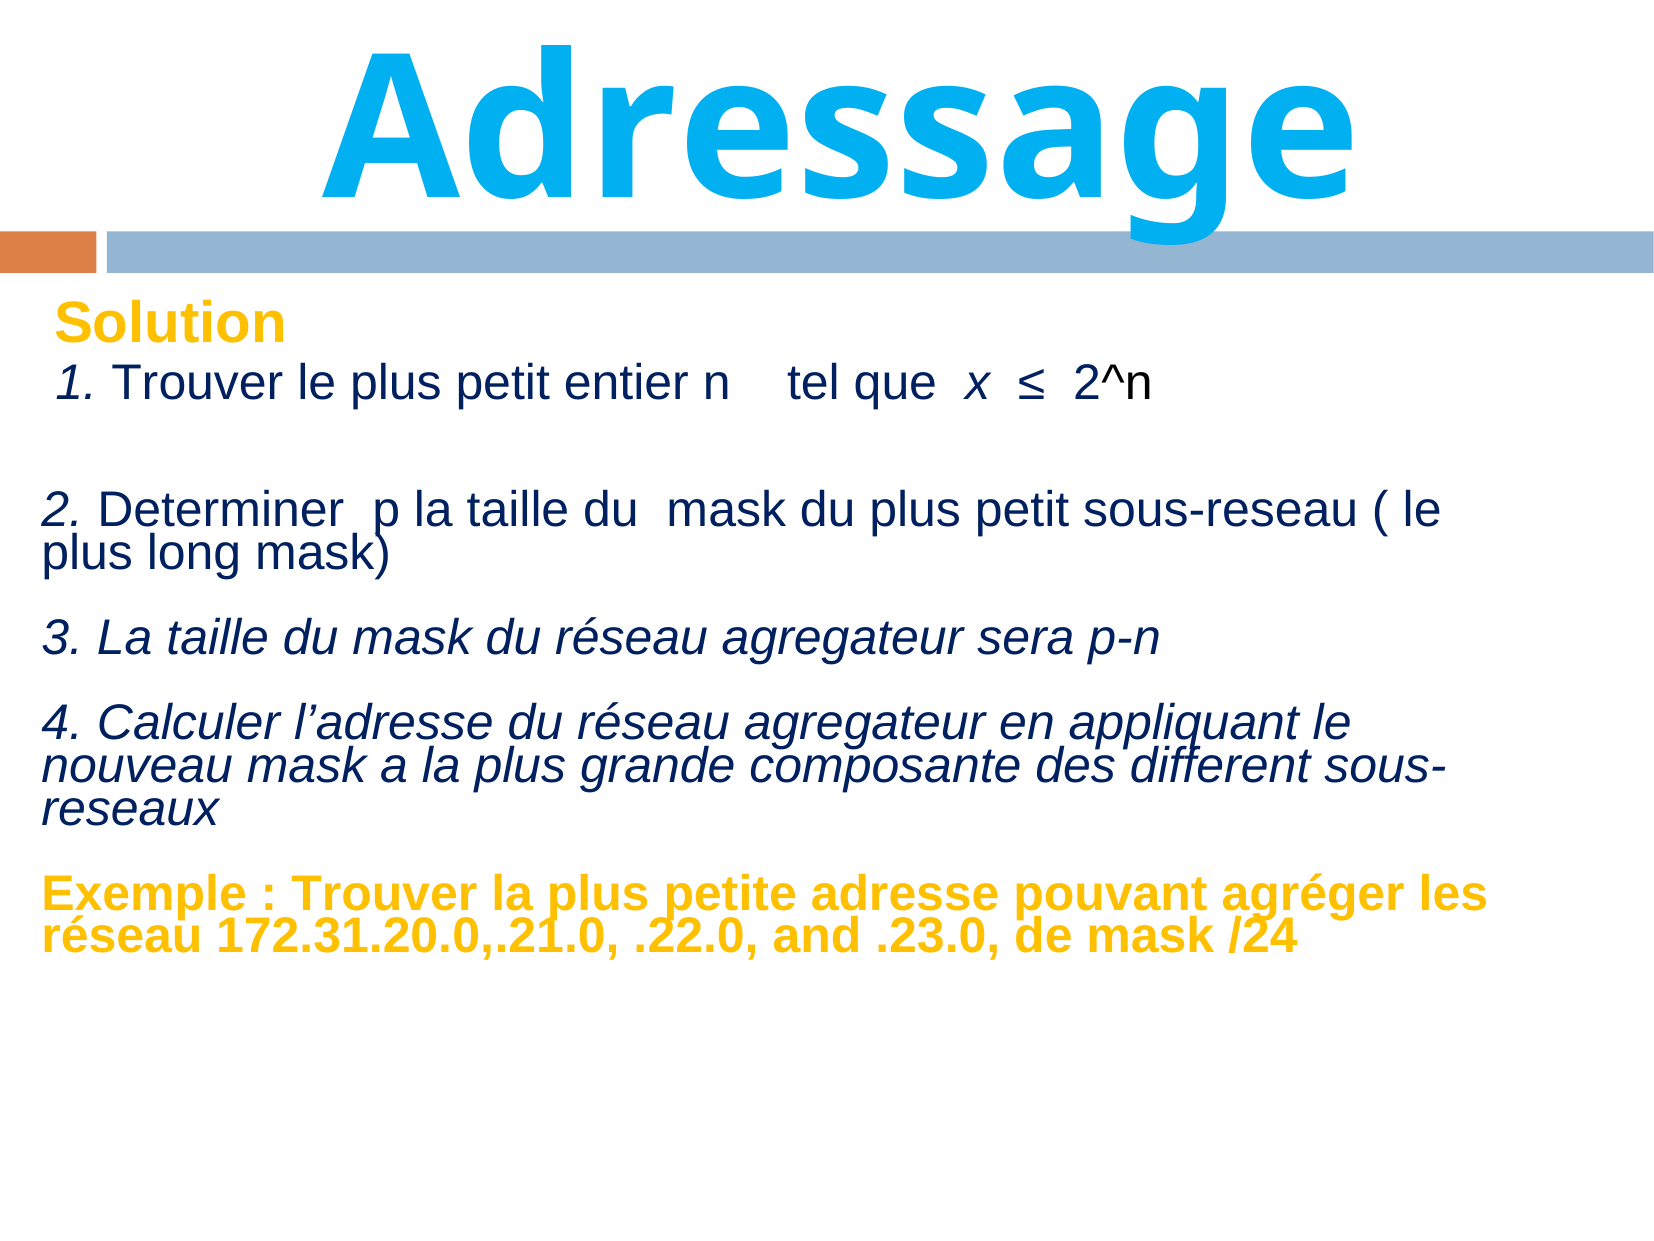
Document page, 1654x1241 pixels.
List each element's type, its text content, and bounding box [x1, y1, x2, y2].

text_box 1. Trouver le plus petit entier n tel que x ≤ 2^n 2. Determiner p la taille du mask du plus petit sous-reseau ( le plus long mask) 3. La taille du mask du réseau agregateur sera p-n 4. Calculer l’adresse du réseau agregateur en appliquant le nouveau mask a la plus grande composante des different sous-reseaux Exemple : Trouver la plus petite adresse pouvant agréger les réseau 172.31.20.0,.21.0, .22.0, and .23.0, de mask /24 [26, 357, 1515, 1055]
text_box Solution [39, 295, 1654, 361]
text_box Adressage [123, 41, 1530, 249]
